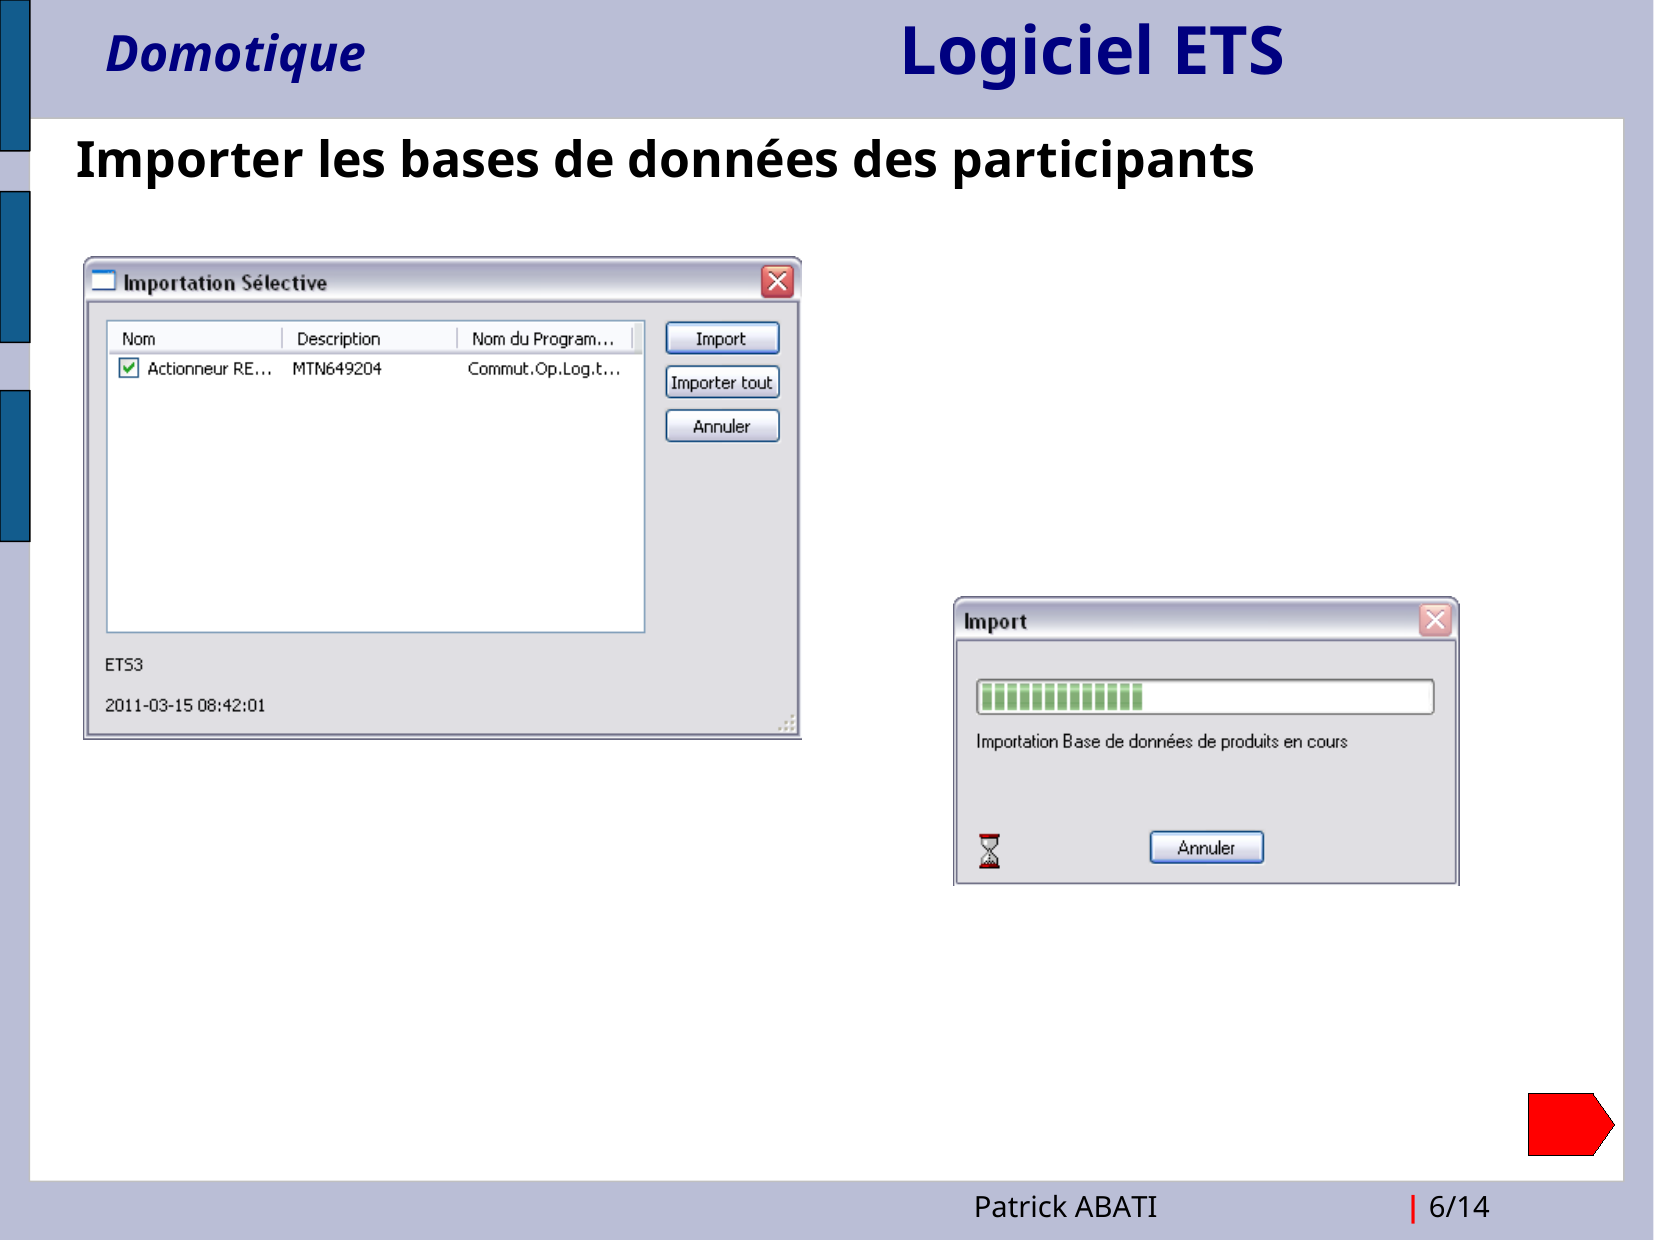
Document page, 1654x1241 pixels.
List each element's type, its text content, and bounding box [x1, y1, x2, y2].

picture [953, 596, 1460, 886]
text_box Importer les bases de données des participants [61, 125, 1621, 196]
picture [83, 256, 802, 740]
text_box [1528, 1093, 1615, 1156]
